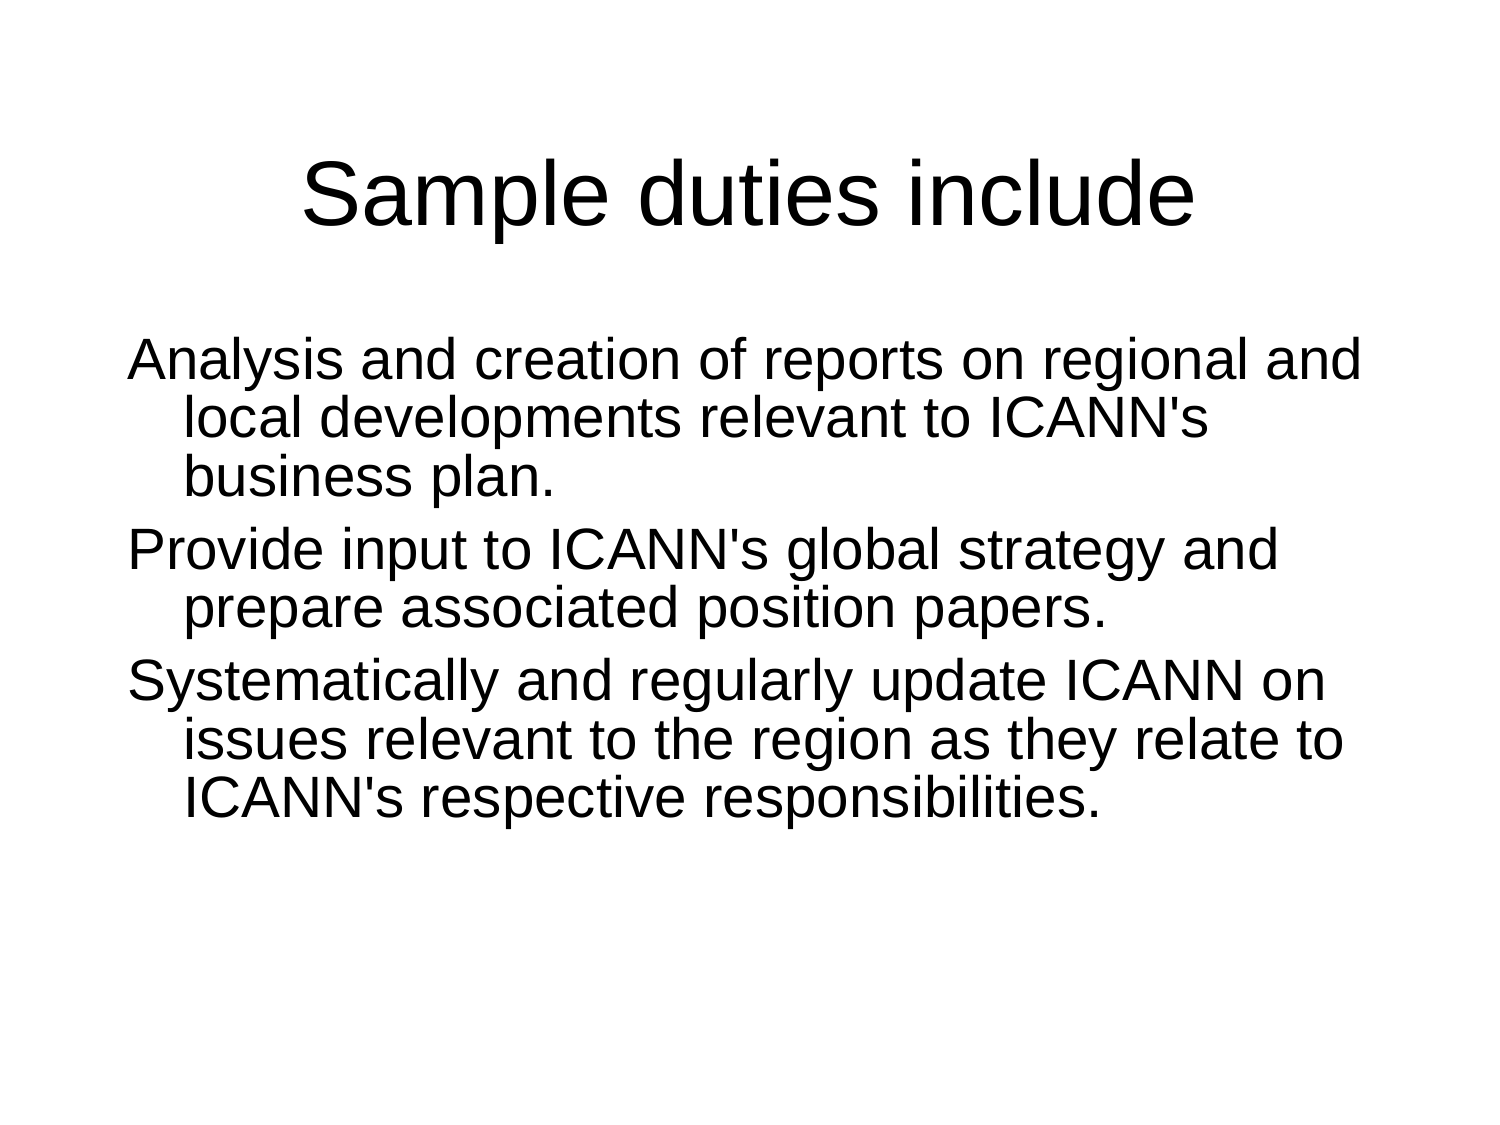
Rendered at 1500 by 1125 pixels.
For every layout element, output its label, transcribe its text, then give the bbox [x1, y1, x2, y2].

list Analysis and creation of reports on regional and local developments relevant to ICANN's business plan. Provide input to ICANN's global strategy and prepare associated position papers. Systematically and regularly update ICANN on issues relevant to the region as they relate to ICANN's respective responsibilities. [112, 324, 1388, 1001]
title Sample duties include [112, 99, 1388, 288]
